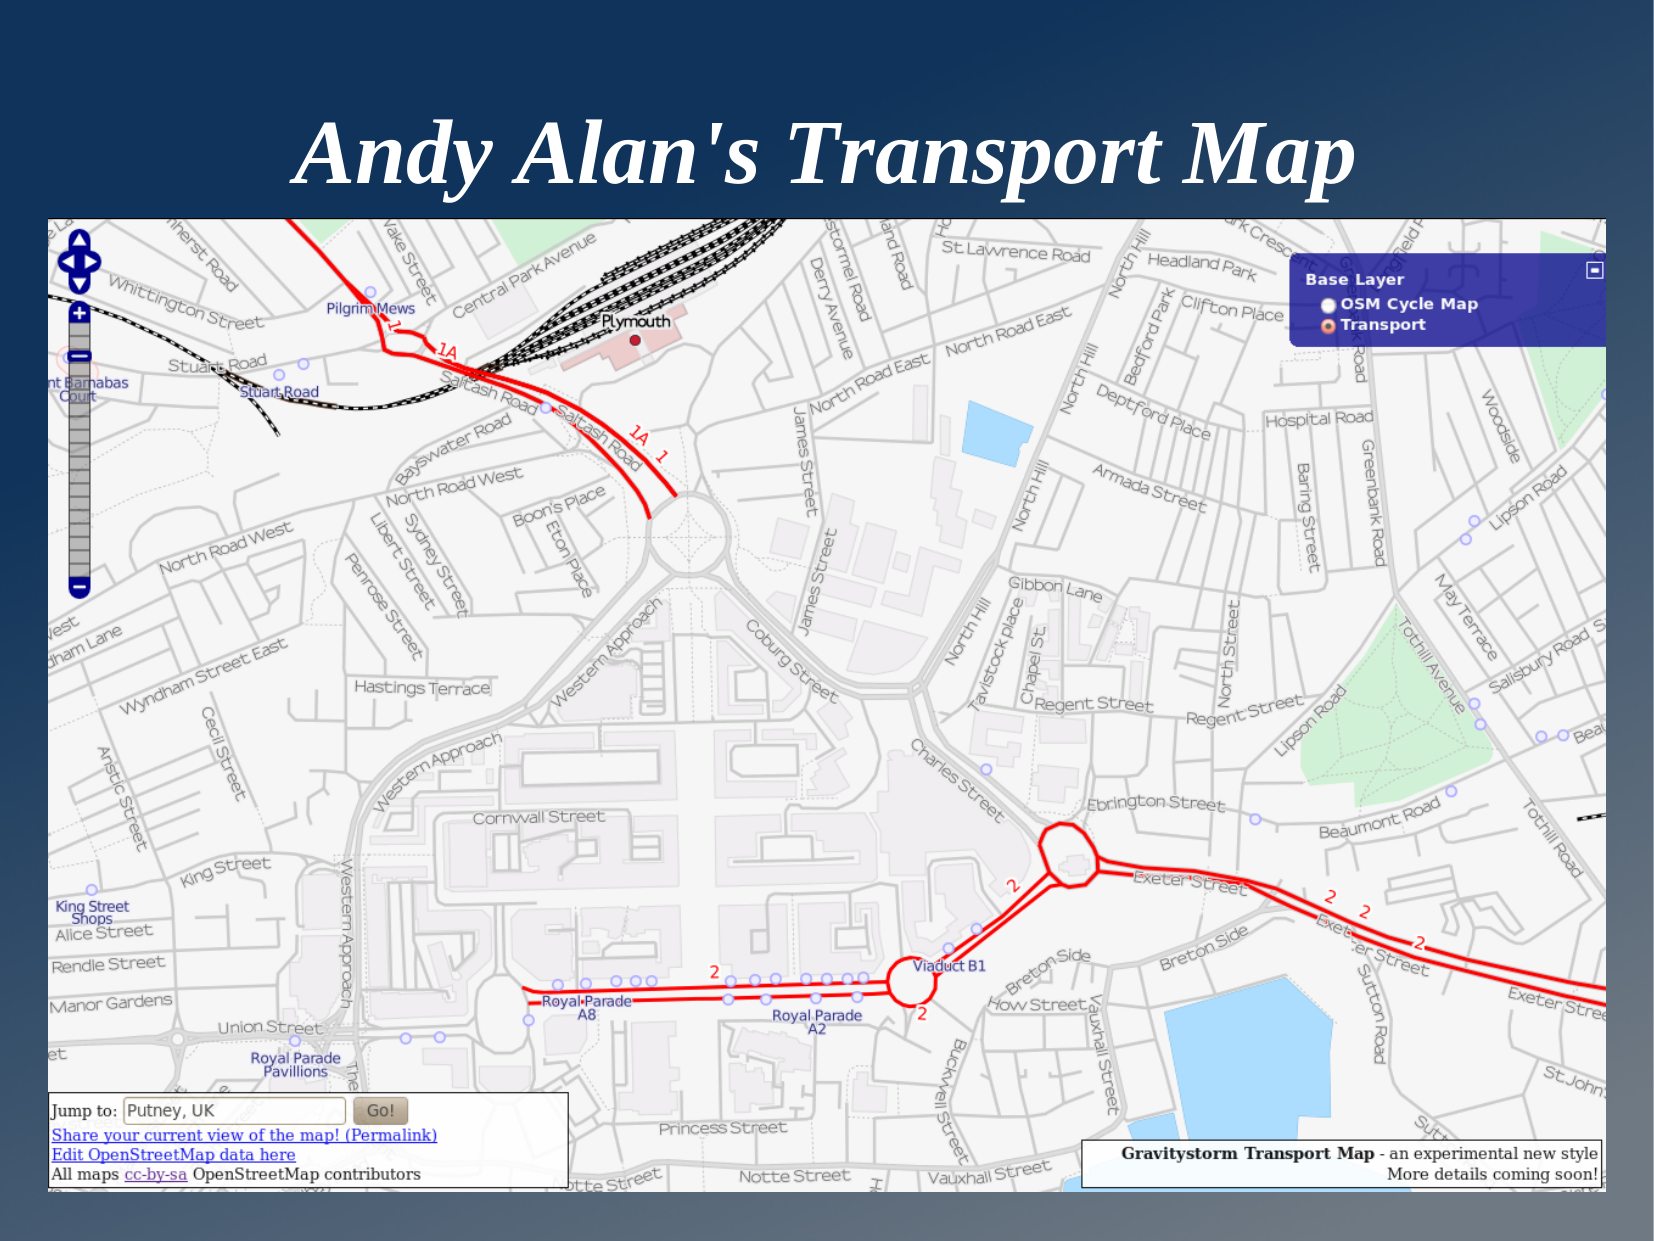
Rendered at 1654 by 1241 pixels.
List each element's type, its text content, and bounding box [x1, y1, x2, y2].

picture [0, 0, 1654, 1241]
title Andy Alan's Transport Map [82, 56, 1571, 250]
